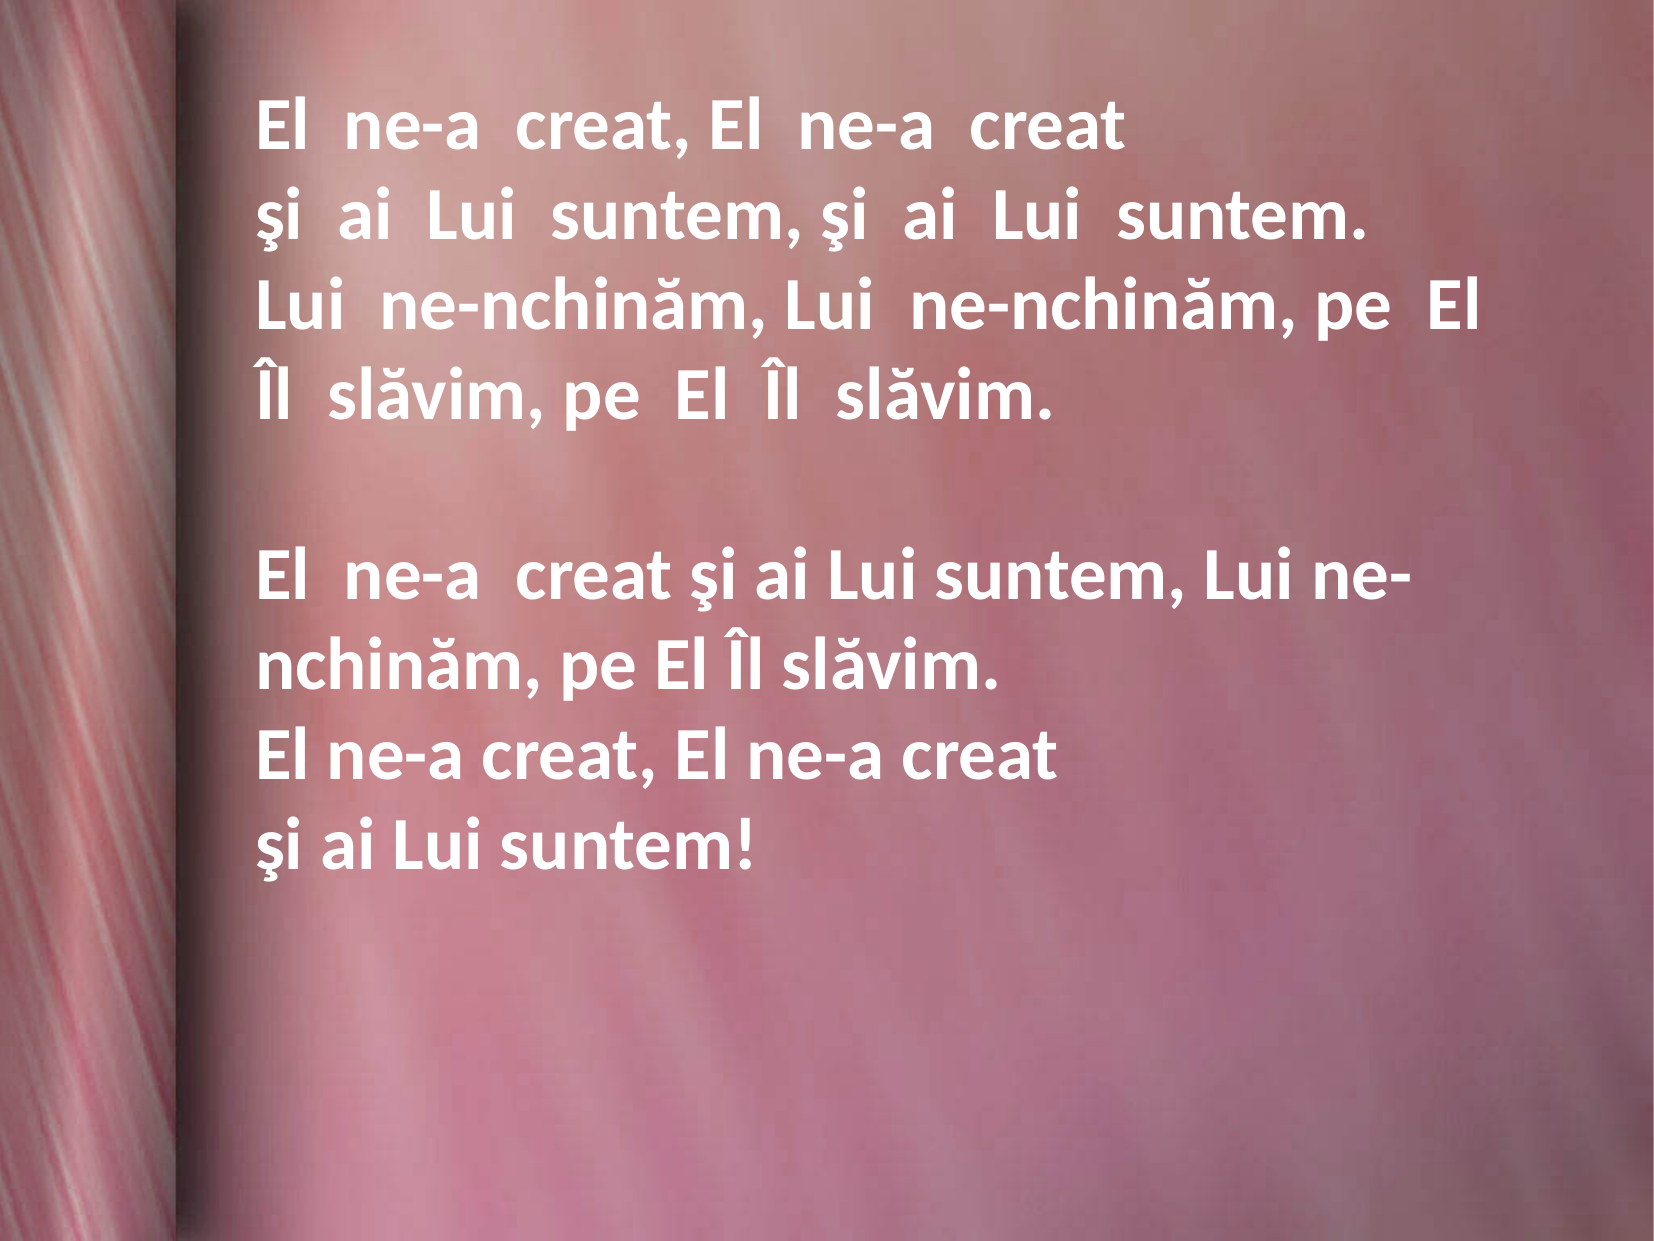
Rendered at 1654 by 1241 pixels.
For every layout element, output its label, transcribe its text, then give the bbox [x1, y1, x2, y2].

picture [0, 0, 1654, 1241]
text_box El ne-a creat, El ne-a creat şi ai Lui suntem, şi ai Lui suntem. Lui ne-nchinăm, Lui ne-nchinăm, pe El Îl slăvim, pe El Îl slăvim. El ne-a creat şi ai Lui suntem, Lui ne-nchinăm, pe El Îl slăvim. El ne-a creat, El ne-a creat şi ai Lui suntem! [254, 44, 1534, 915]
